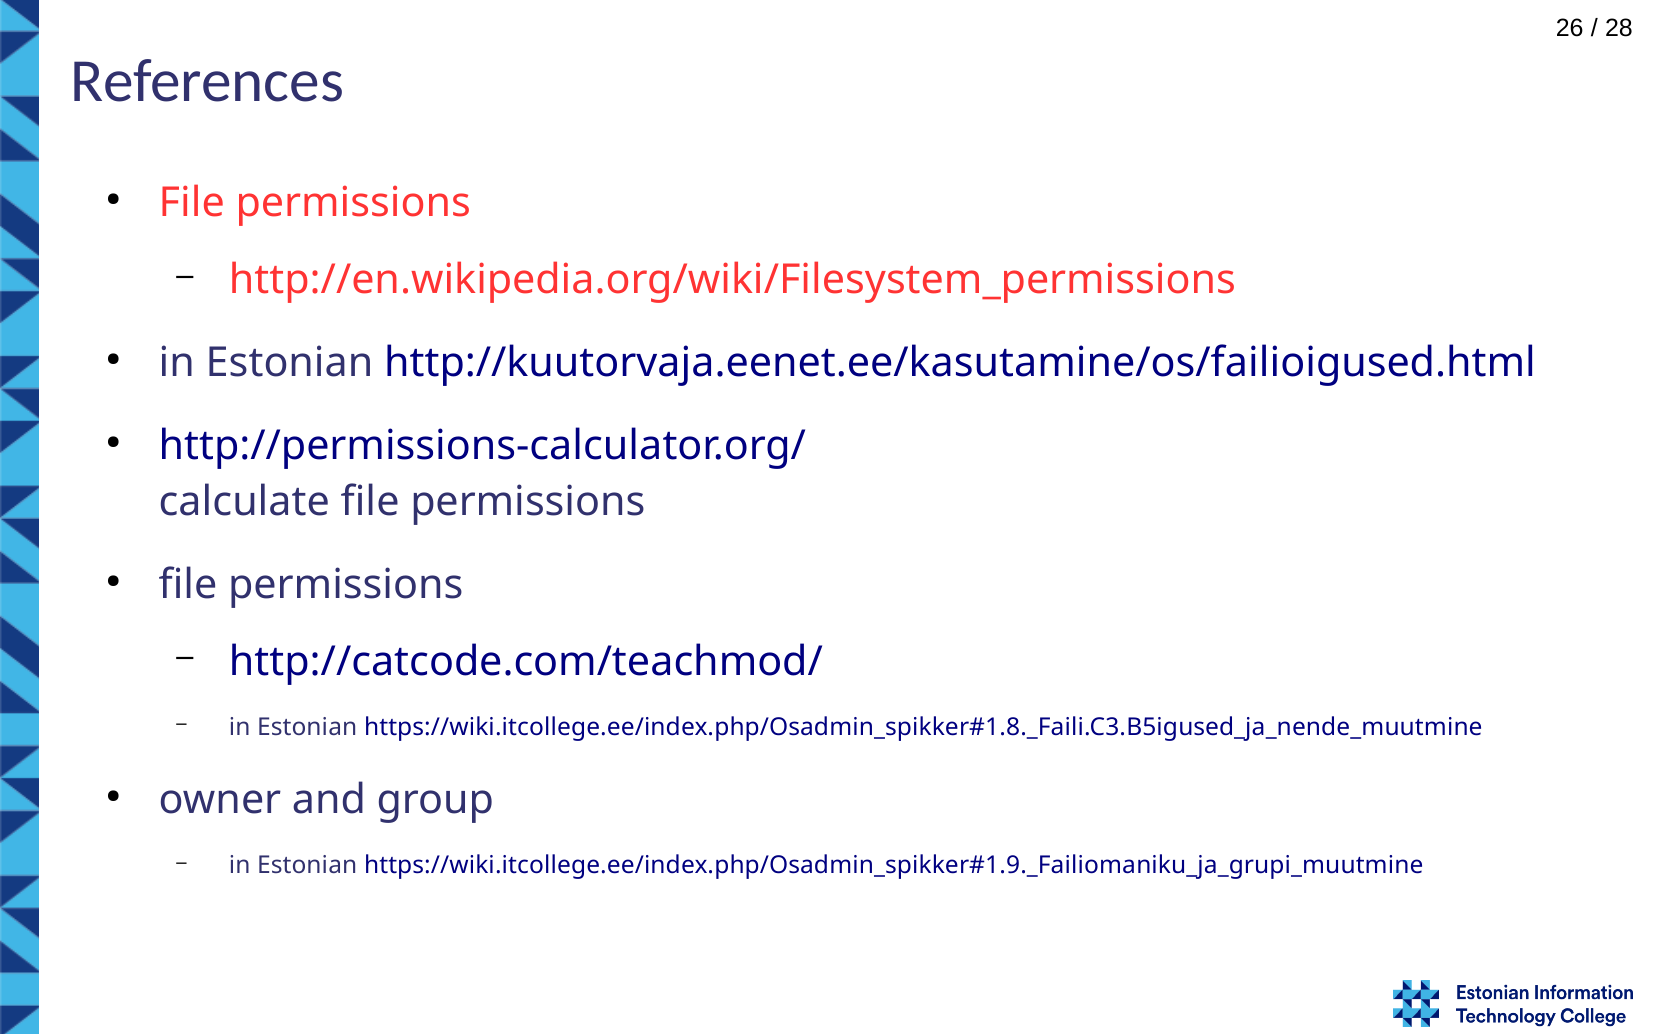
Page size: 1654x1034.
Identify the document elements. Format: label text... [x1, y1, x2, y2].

list File permissions http://en.wikipedia.org/wiki/Filesystem_permissions in Estonian http://kuutorvaja.eenet.ee/kasutamine/os/failioigused.html http://permissions-calculator.org/ calculate file permissions file permissions http://catcode.com/teachmod/ in Estonian https://wiki.itcollege.ee/index.php/Osadmin_spikker#1.8._Faili.C3.B5igused_ja_nende_muutmine owner and group in Estonian https://wiki.itcollege.ee/index.php/Osadmin_spikker#1.9._Failiomaniku_ja_grupi_muutmine [88, 172, 1625, 886]
title References [70, 41, 1630, 130]
picture [1393, 980, 1633, 1027]
